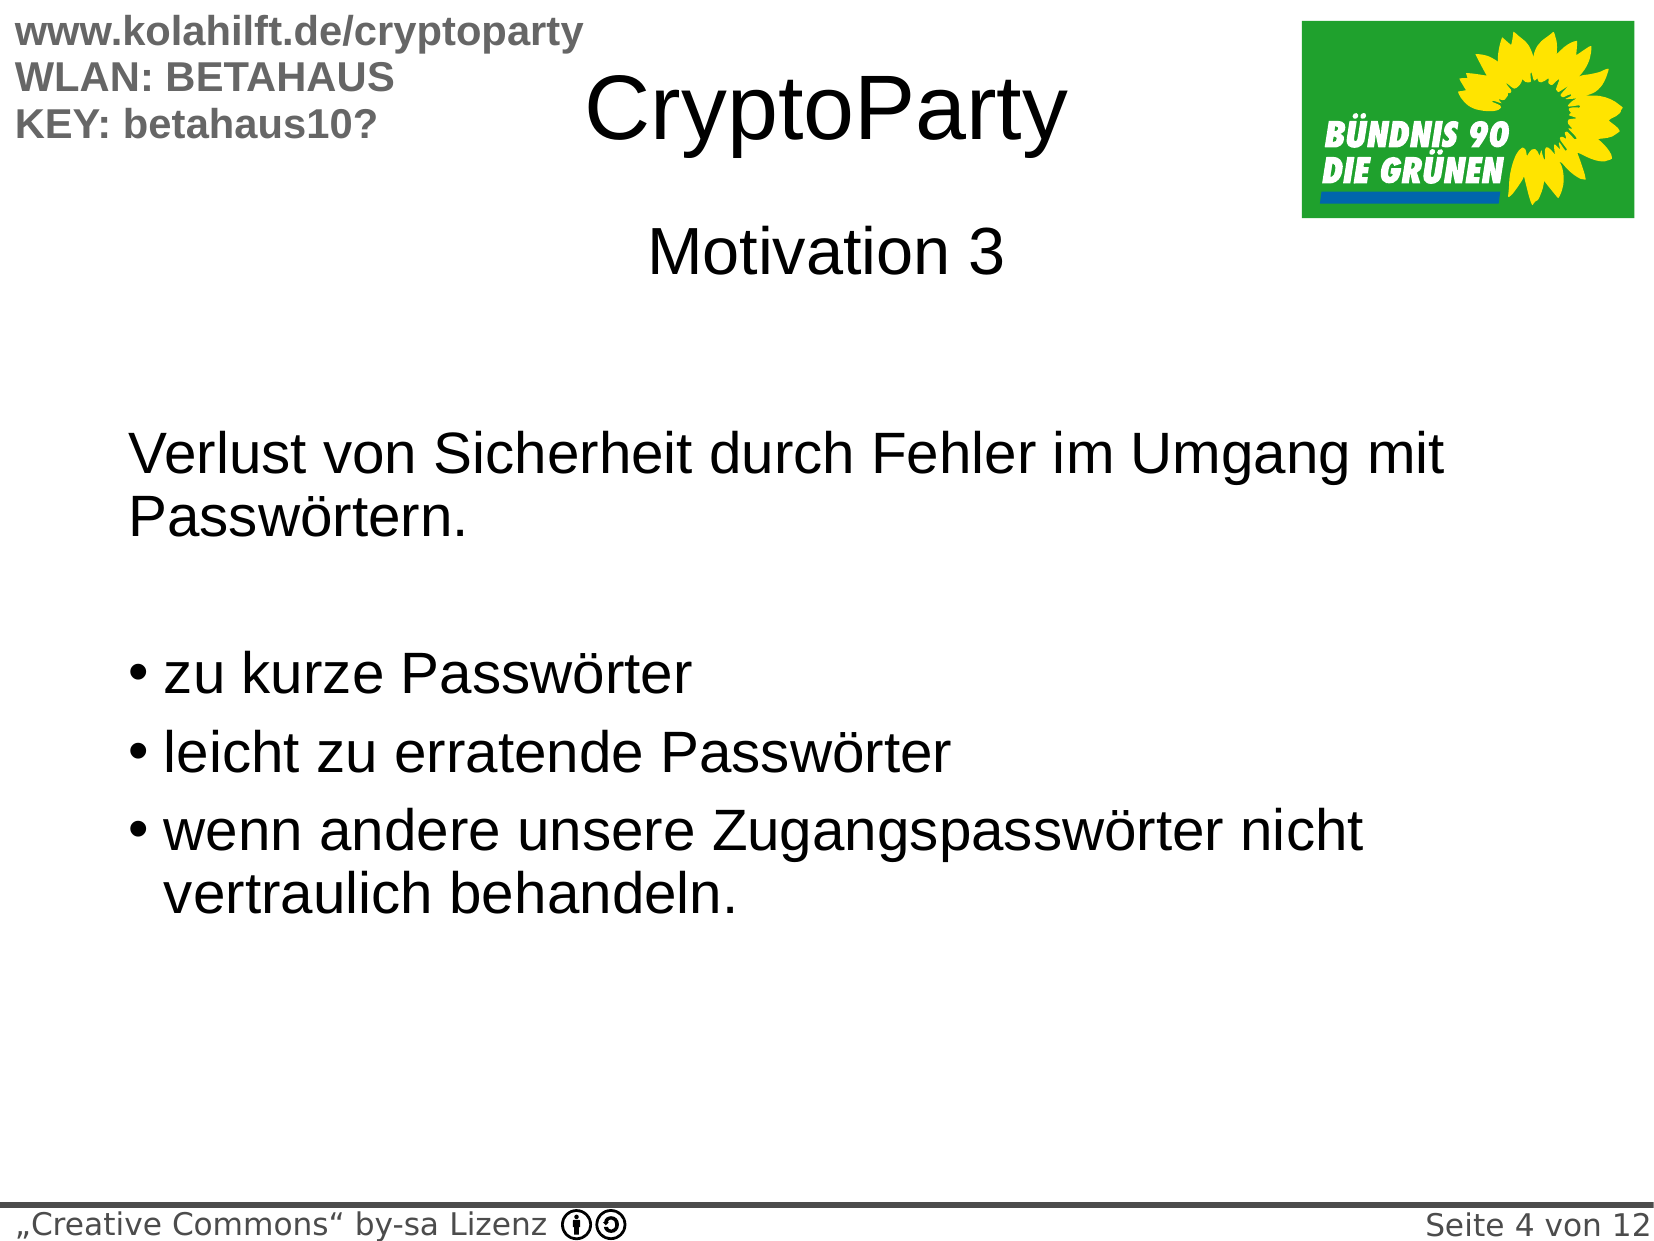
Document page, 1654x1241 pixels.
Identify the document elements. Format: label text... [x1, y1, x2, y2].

list Verlust von Sicherheit durch Fehler im Umgang mit Passwörtern. zu kurze Passwörter leicht zu erratende Passwörter wenn andere unsere Zugangspasswörter nicht vertraulich behandeln. [113, 330, 1540, 1117]
text_box Motivation 3 [59, 206, 1595, 297]
